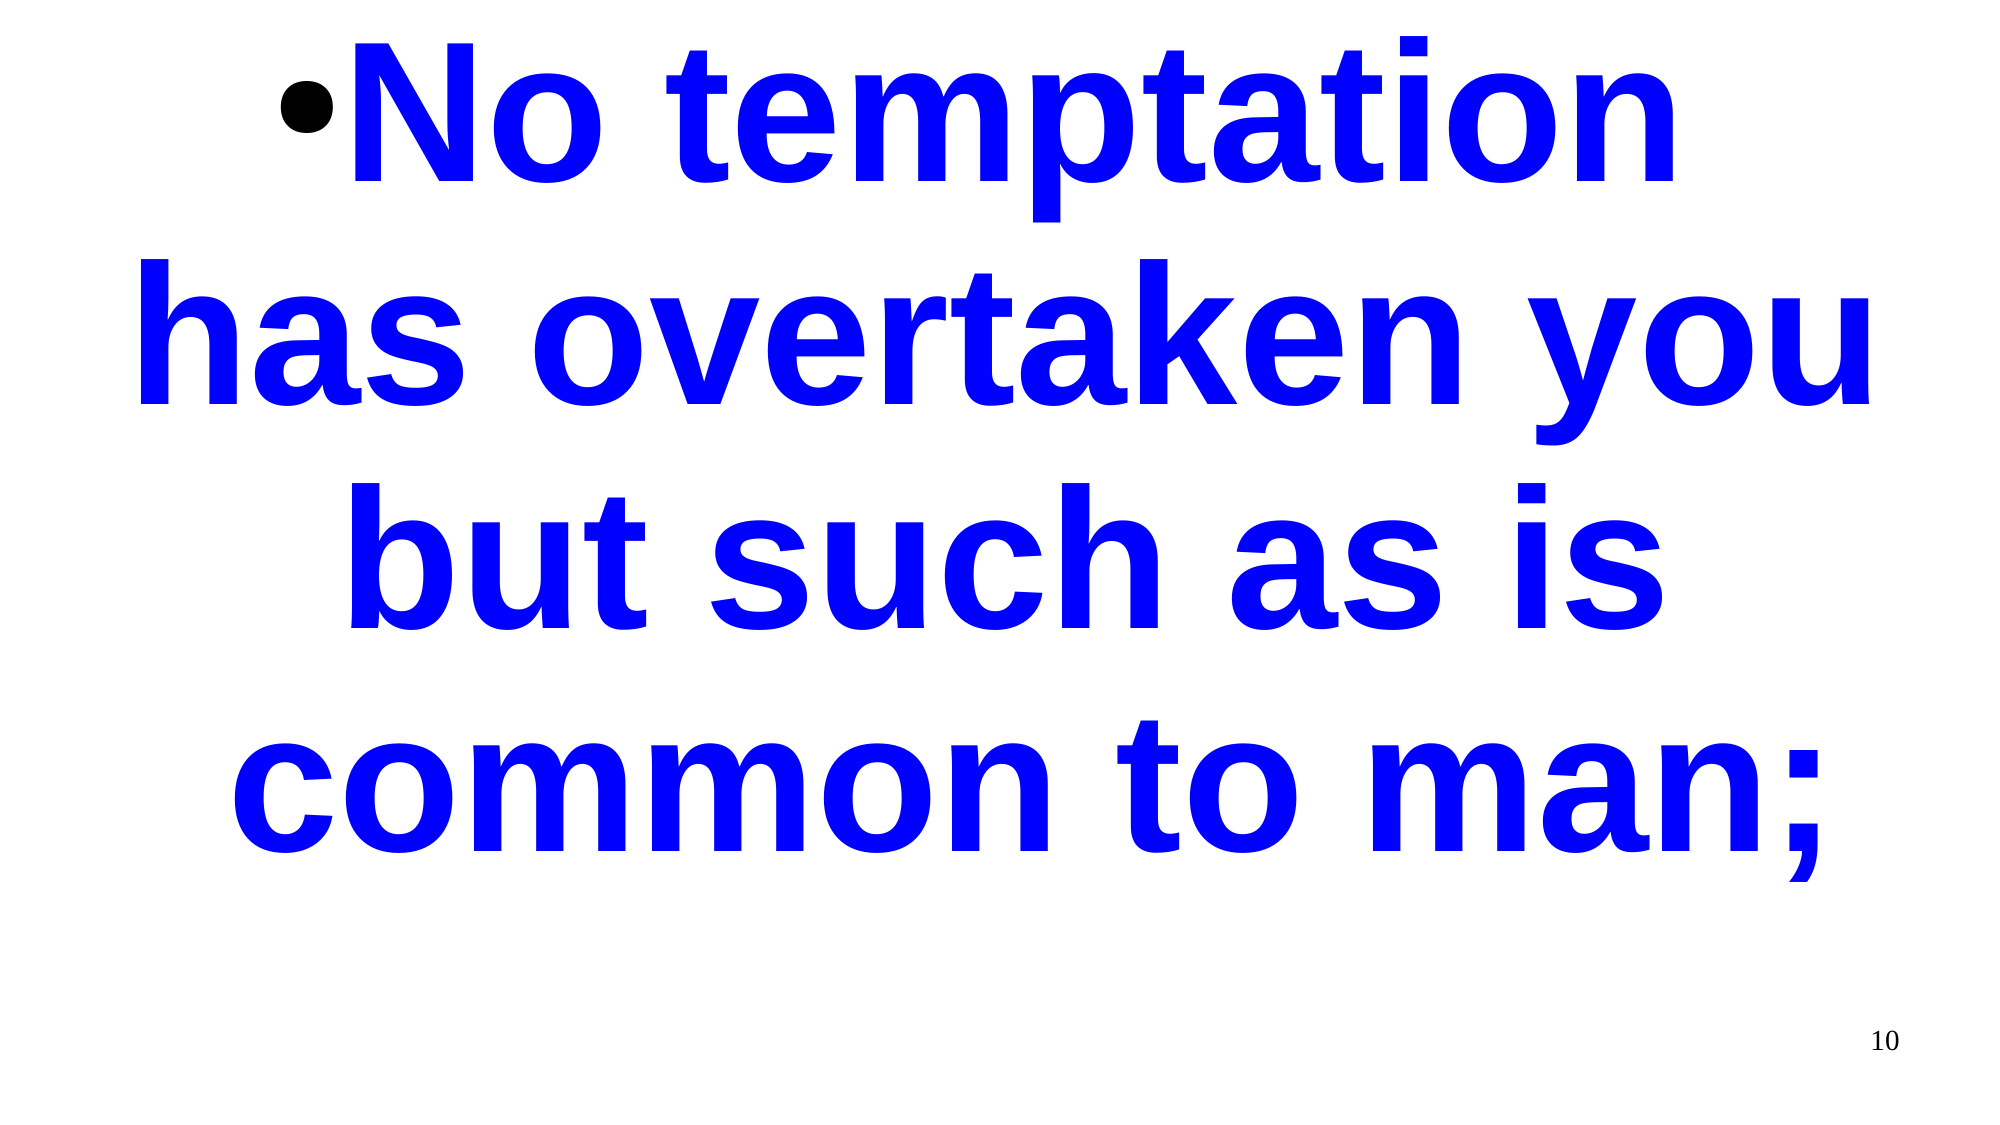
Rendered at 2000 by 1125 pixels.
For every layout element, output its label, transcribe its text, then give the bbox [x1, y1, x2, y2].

list No temptation has overtaken you but such as is common to man; [0, 0, 1996, 1123]
